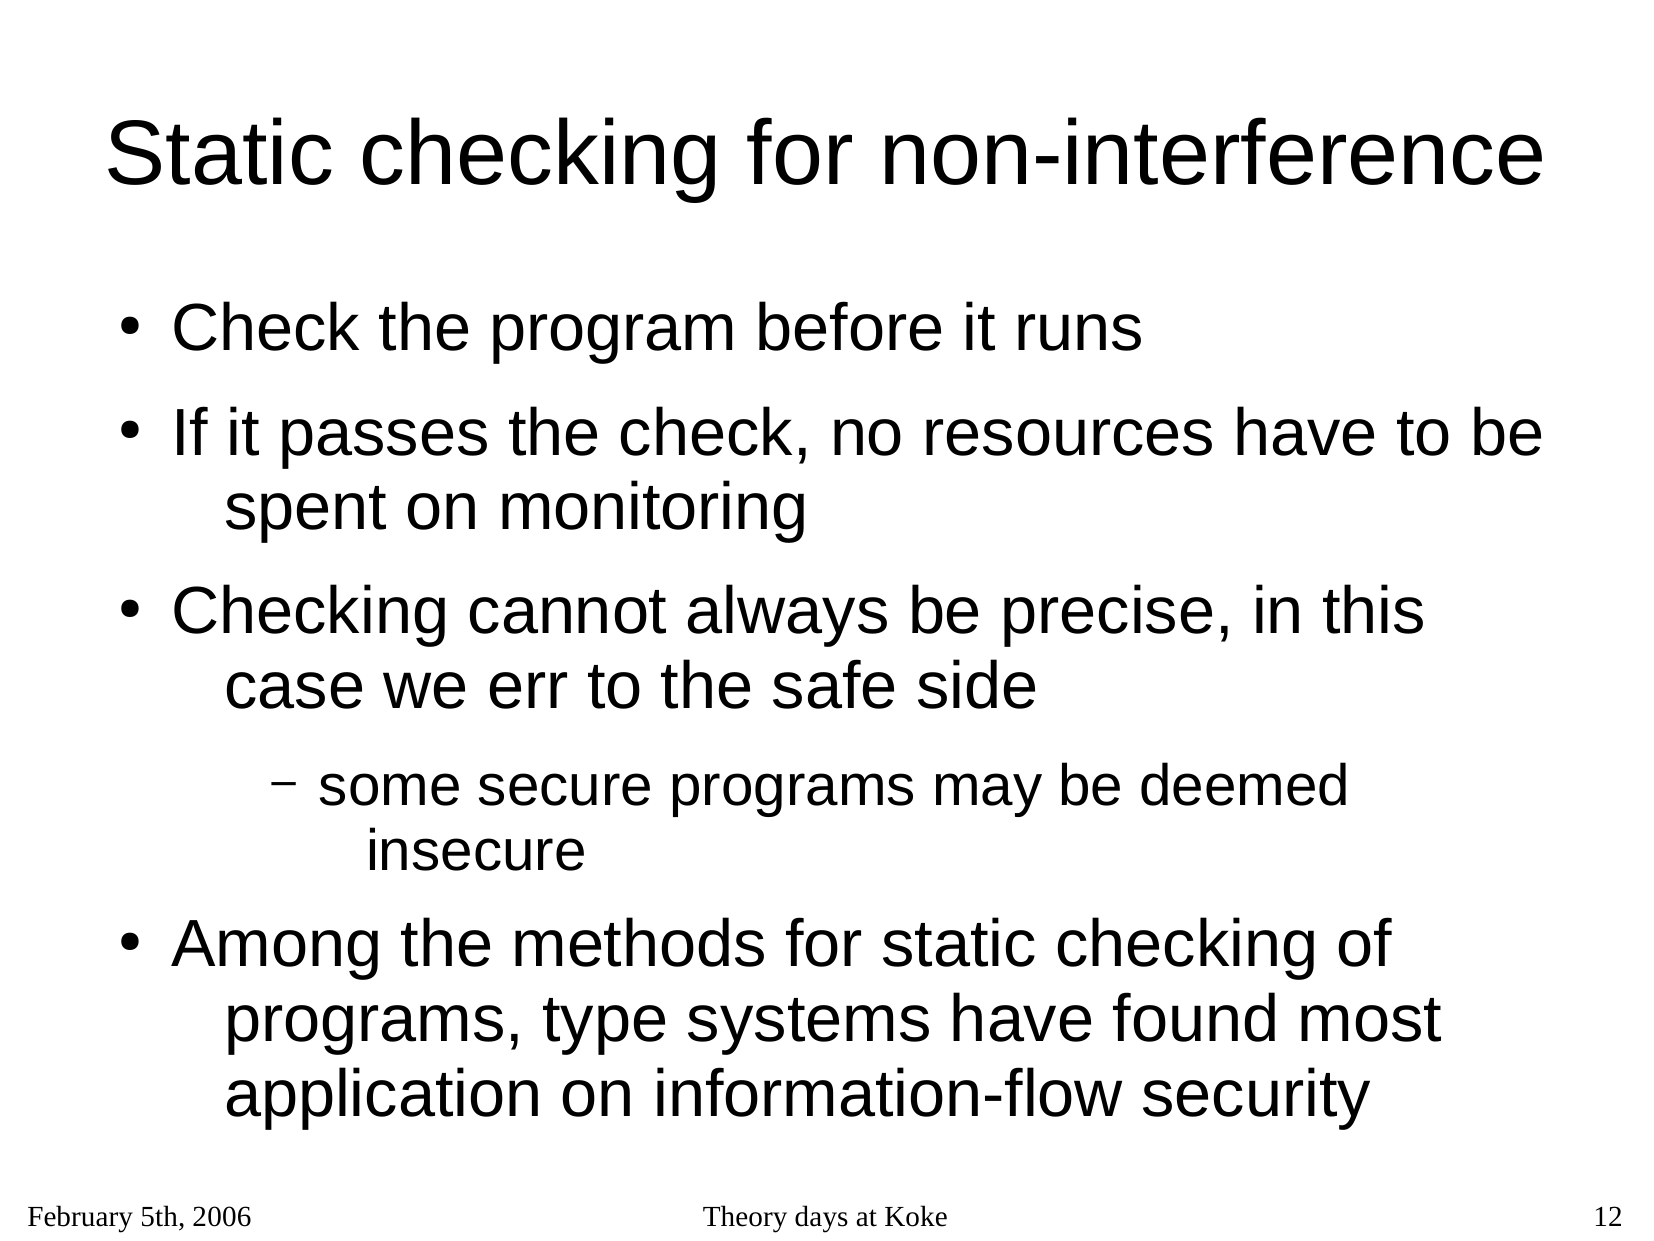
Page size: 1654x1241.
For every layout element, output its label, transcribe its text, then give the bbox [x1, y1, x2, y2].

title Static checking for non-interference [82, 49, 1571, 257]
list Check the program before it runs If it passes the check, no resources have to be spent on monitoring Checking cannot always be precise, in this case we err to the safe side some secure programs may be deemed insecure Among the methods for static checking of programs, type systems have found most application on information-flow security [82, 290, 1571, 1109]
